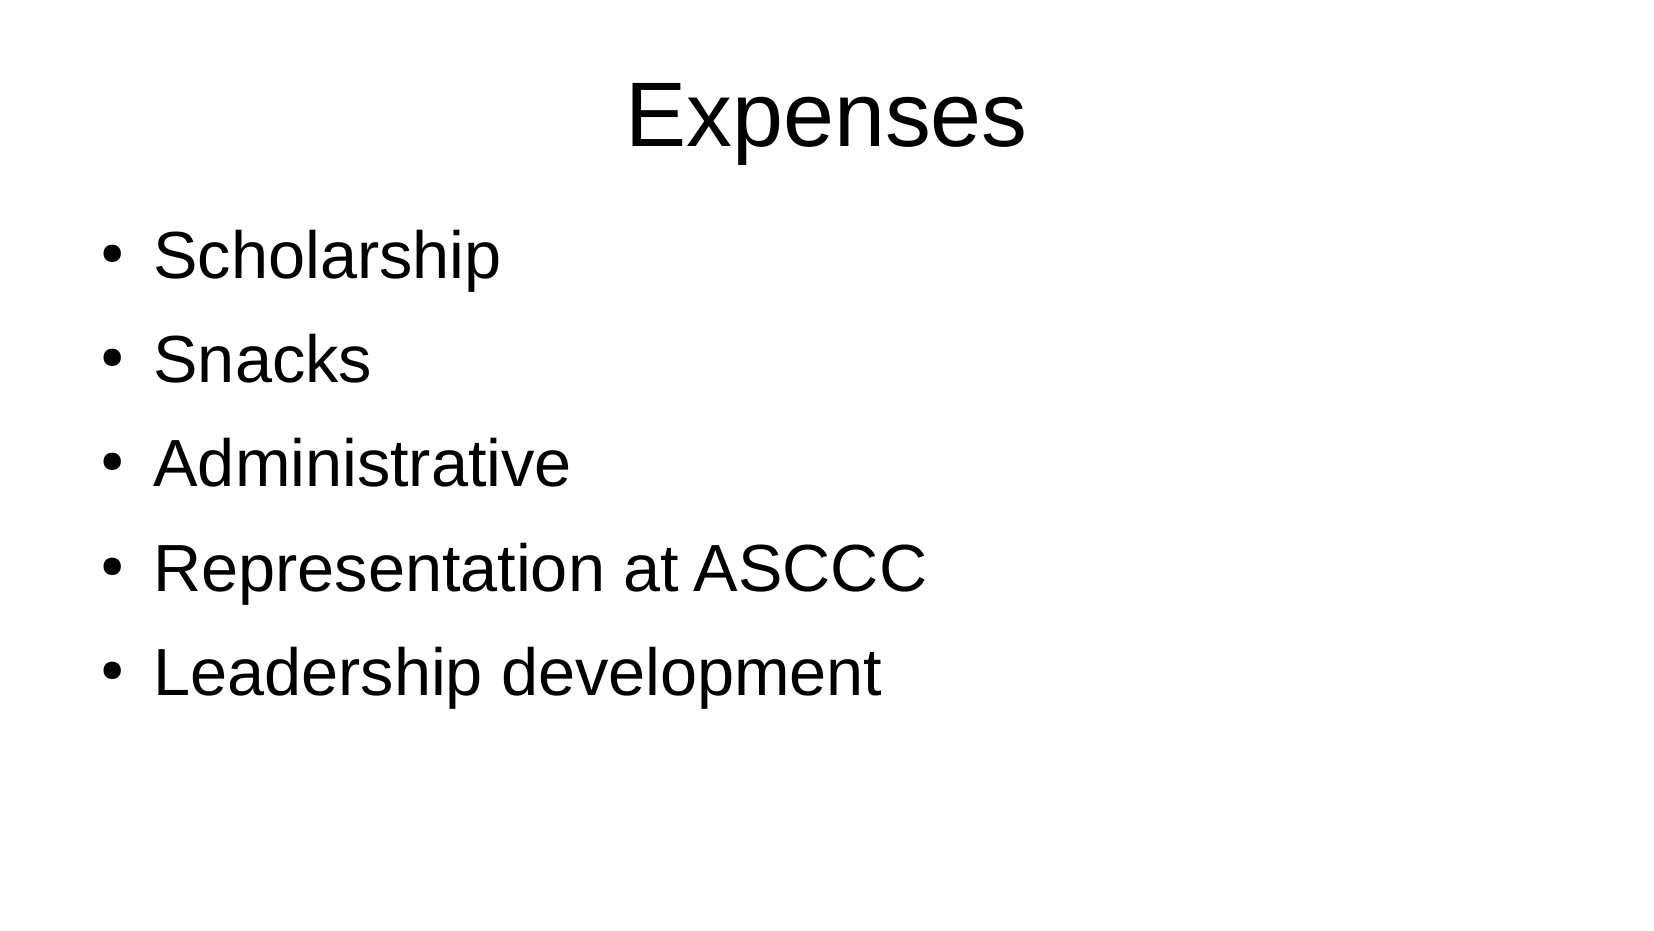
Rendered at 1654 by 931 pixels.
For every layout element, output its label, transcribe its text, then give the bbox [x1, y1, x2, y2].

list Scholarship Snacks Administrative Representation at ASCCC Leadership development [82, 217, 1571, 758]
title Expenses [82, 37, 1571, 193]
